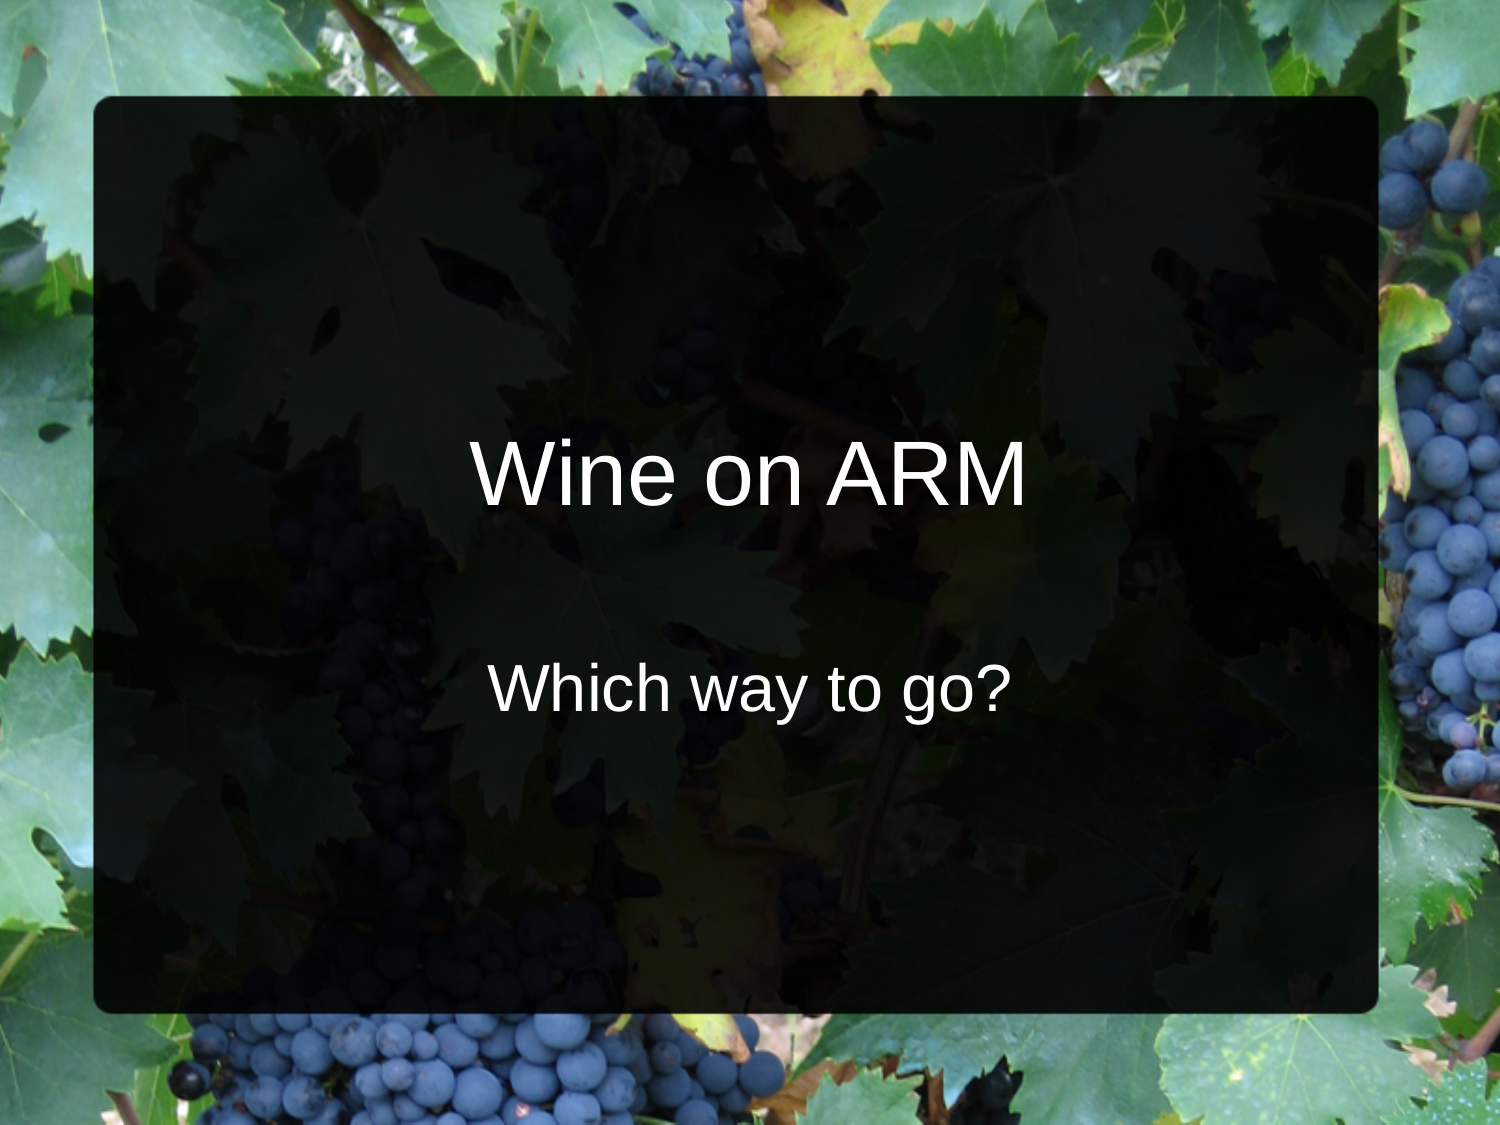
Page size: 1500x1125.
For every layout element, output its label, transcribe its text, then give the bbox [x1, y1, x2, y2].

subtitle Which way to go? [225, 637, 1276, 926]
title Wine on ARM [112, 374, 1388, 563]
picture [0, 0, 1500, 1125]
